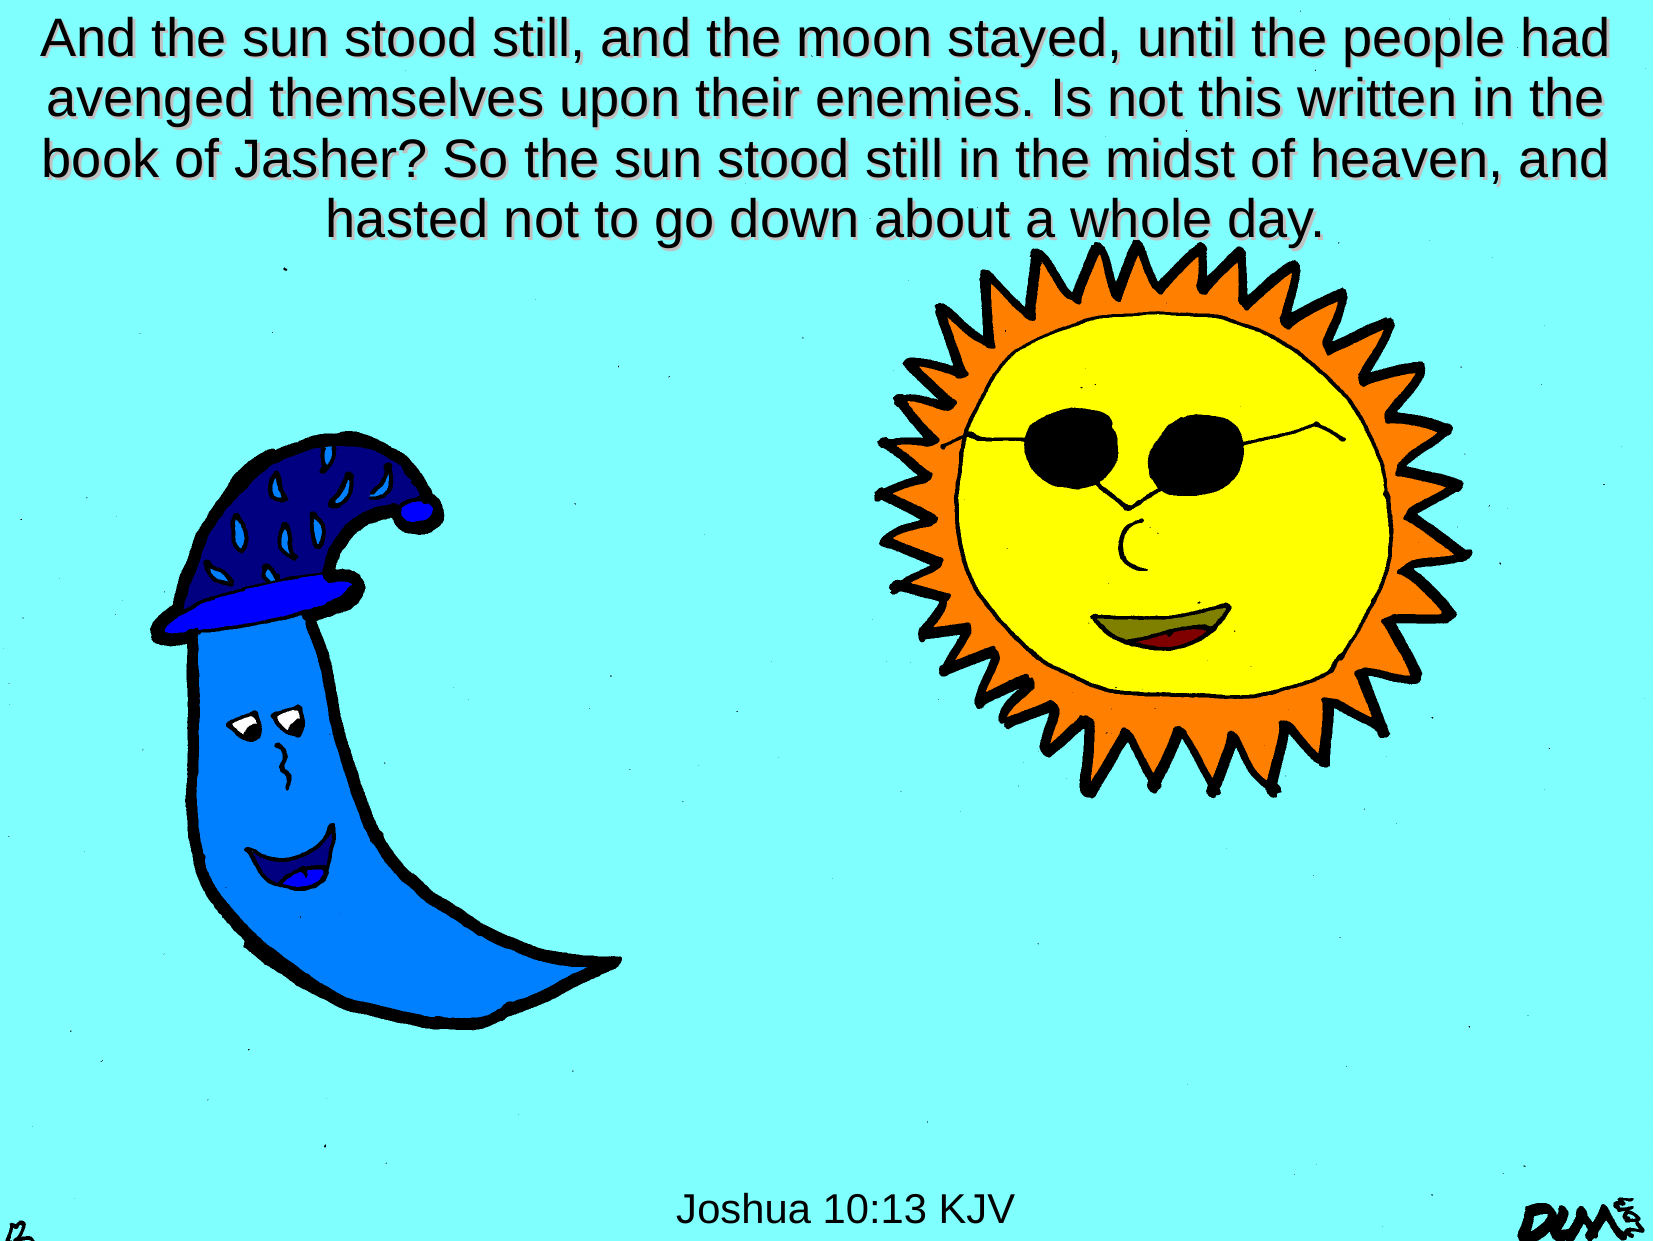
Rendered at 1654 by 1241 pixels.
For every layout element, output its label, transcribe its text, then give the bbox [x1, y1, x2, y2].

picture [0, 257, 1653, 1241]
text_box And the sun stood still, and the moon stayed, until the people had avenged themselves upon their enemies. Is not this written in the book of Jasher? So the sun stood still in the midst of heaven, and hasted not to go down about a whole day. [0, 0, 1653, 257]
text_box Joshua 10:13 KJV [656, 1178, 1036, 1241]
